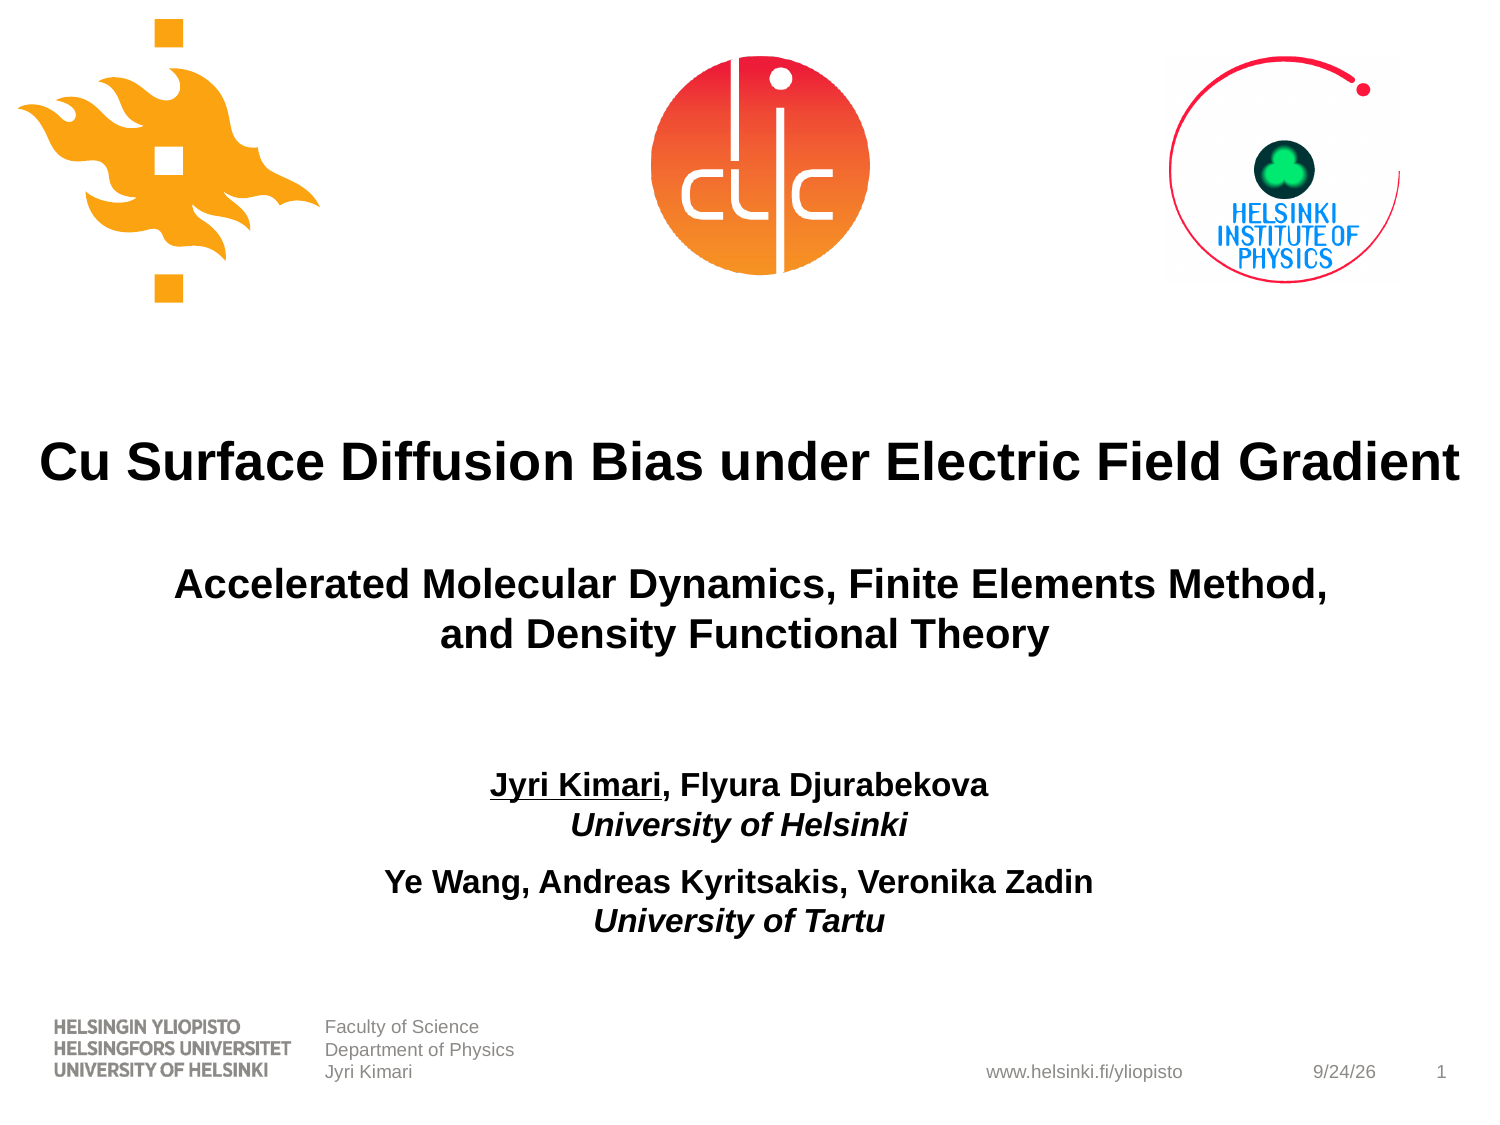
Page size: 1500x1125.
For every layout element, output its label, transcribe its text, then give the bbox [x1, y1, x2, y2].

subtitle Jyri Kimari, Flyura Djurabekova University of Helsinki Ye Wang, Andreas Kyritsakis, Veronika Zadin University of Tartu [11, 763, 1467, 929]
slide_number 9/22/22 [1230, 1011, 1376, 1083]
picture [53, 1017, 292, 1079]
picture [1165, 54, 1402, 285]
title Cu Surface Diffusion Bias under Electric Field Gradient Accelerated Molecular Dynamics, Finite Elements Method, and Density Functional Theory [12, 426, 1490, 692]
picture [595, 0, 925, 330]
footer Faculty of Science Department of Physics Jyri Kimari [324, 1011, 750, 1083]
slide_number <number> [1376, 1011, 1447, 1083]
